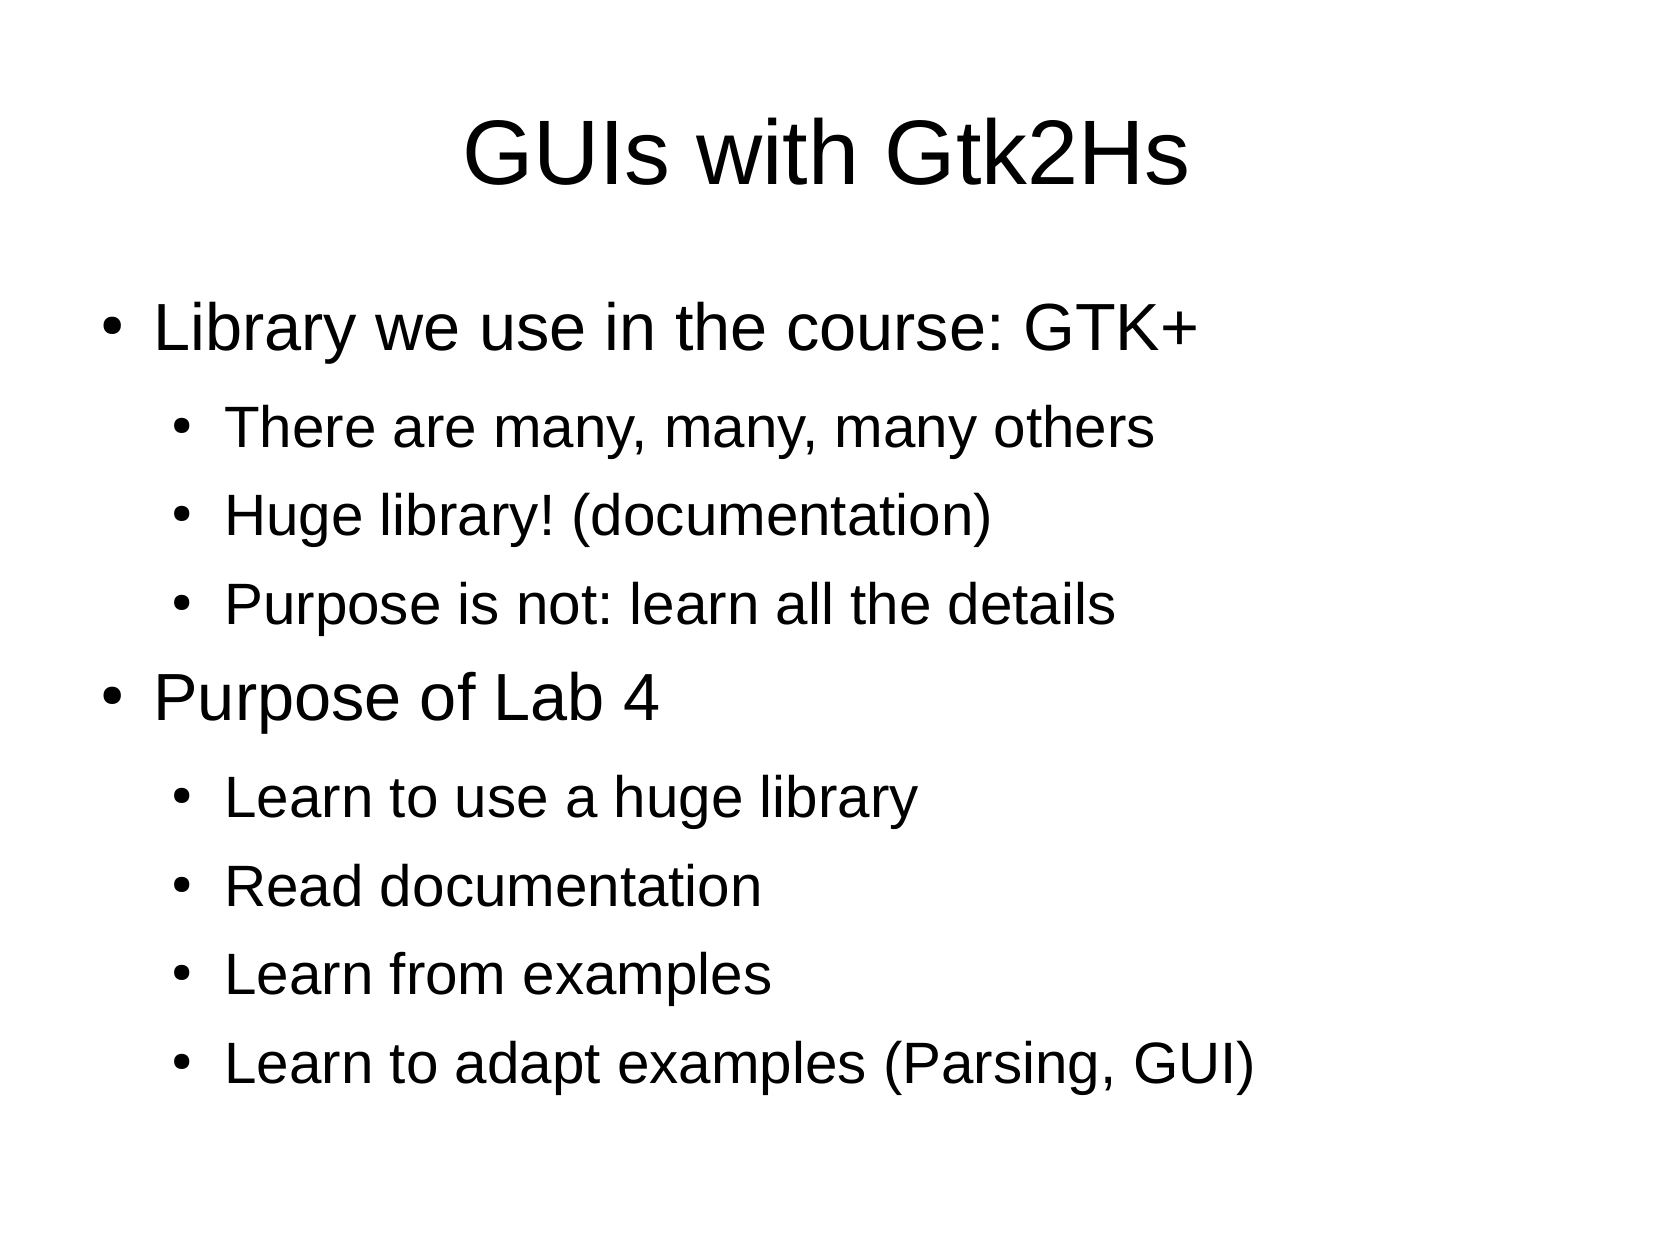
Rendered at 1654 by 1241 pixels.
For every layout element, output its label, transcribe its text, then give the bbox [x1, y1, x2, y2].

title GUIs with Gtk2Hs [82, 49, 1571, 257]
list Library we use in the course: GTK+ There are many, many, many others Huge library! (documentation) Purpose is not: learn all the details Purpose of Lab 4 Learn to use a huge library Read documentation Learn from examples Learn to adapt examples (Parsing, GUI) [82, 290, 1571, 1109]
